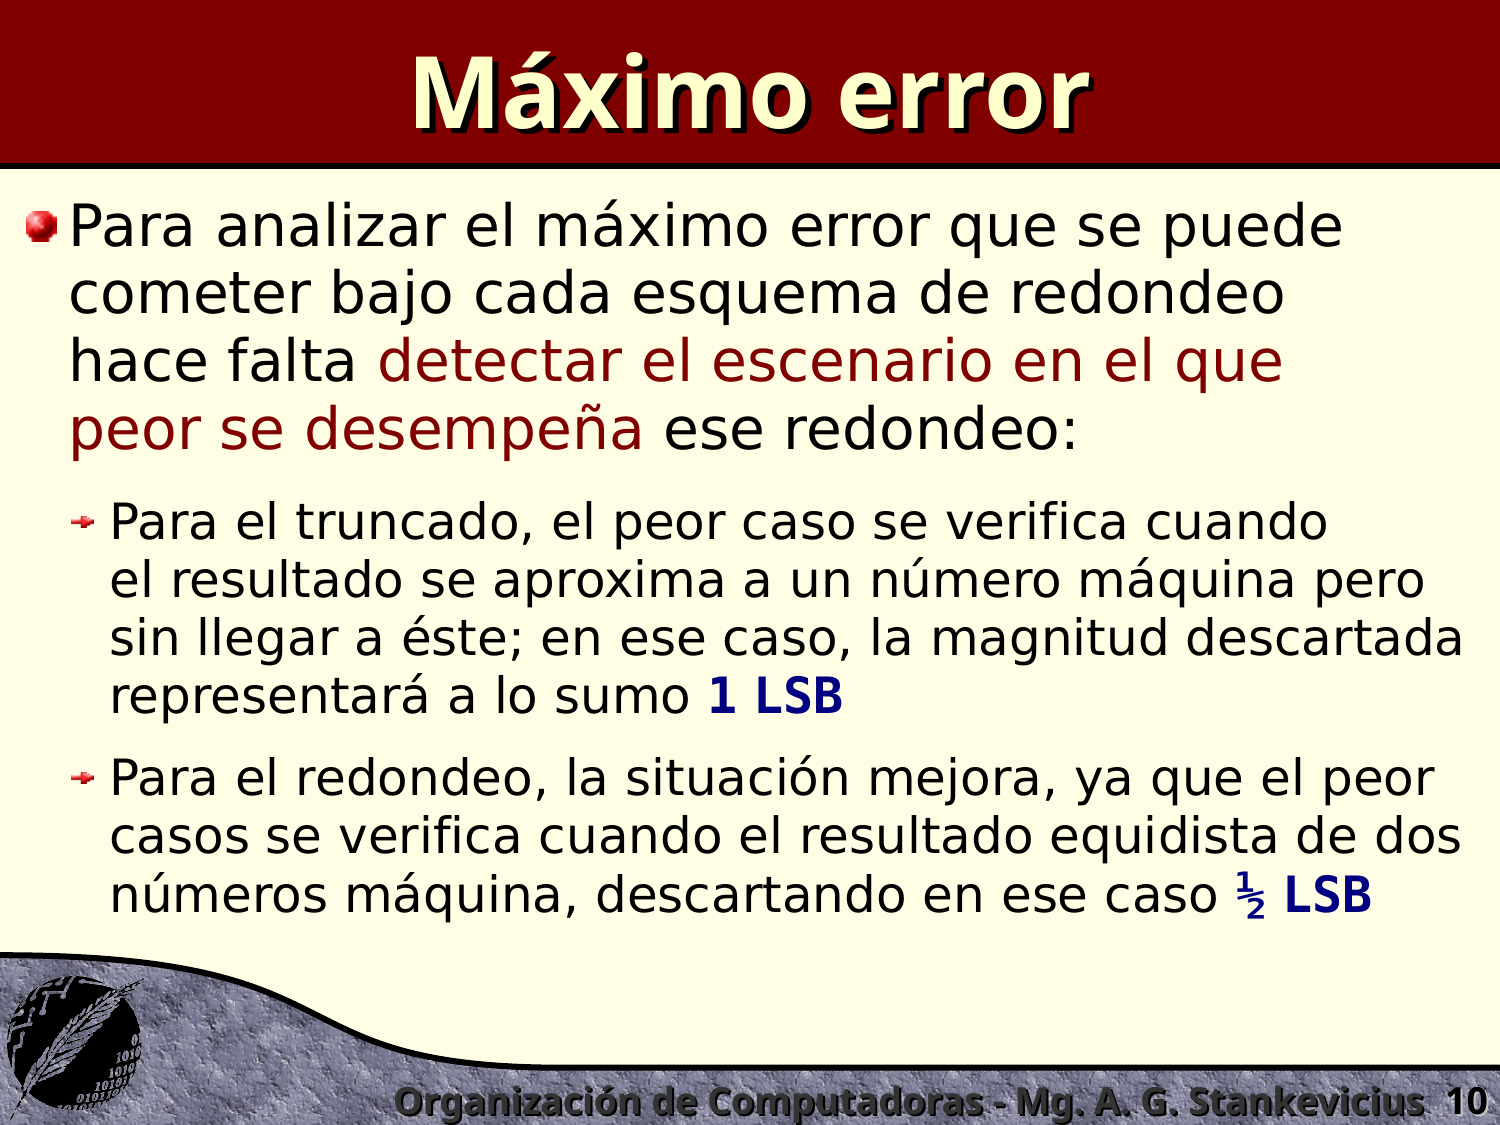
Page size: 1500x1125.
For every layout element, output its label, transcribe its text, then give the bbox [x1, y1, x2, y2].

title Máximo error [15, 5, 1485, 160]
list Para analizar el máximo error que se puede cometer bajo cada esquema de redondeo hace falta detectar el escenario en el que peor se desempeña ese redondeo: Para el truncado, el peor caso se verifica cuando el resultado se aproxima a un número máquina pero sin llegar a éste; en ese caso, la magnitud descartada representará a lo sumo 1 LSB Para el redondeo, la situación mejora, ya que el peor casos se verifica cuando el resultado equidista de dos números máquina, descartando en ese caso ½ LSB [11, 192, 1486, 935]
picture [1058, 1100, 1065, 1110]
picture [0, 959, 1500, 1125]
picture [448, 1100, 455, 1110]
picture [802, 1100, 806, 1110]
